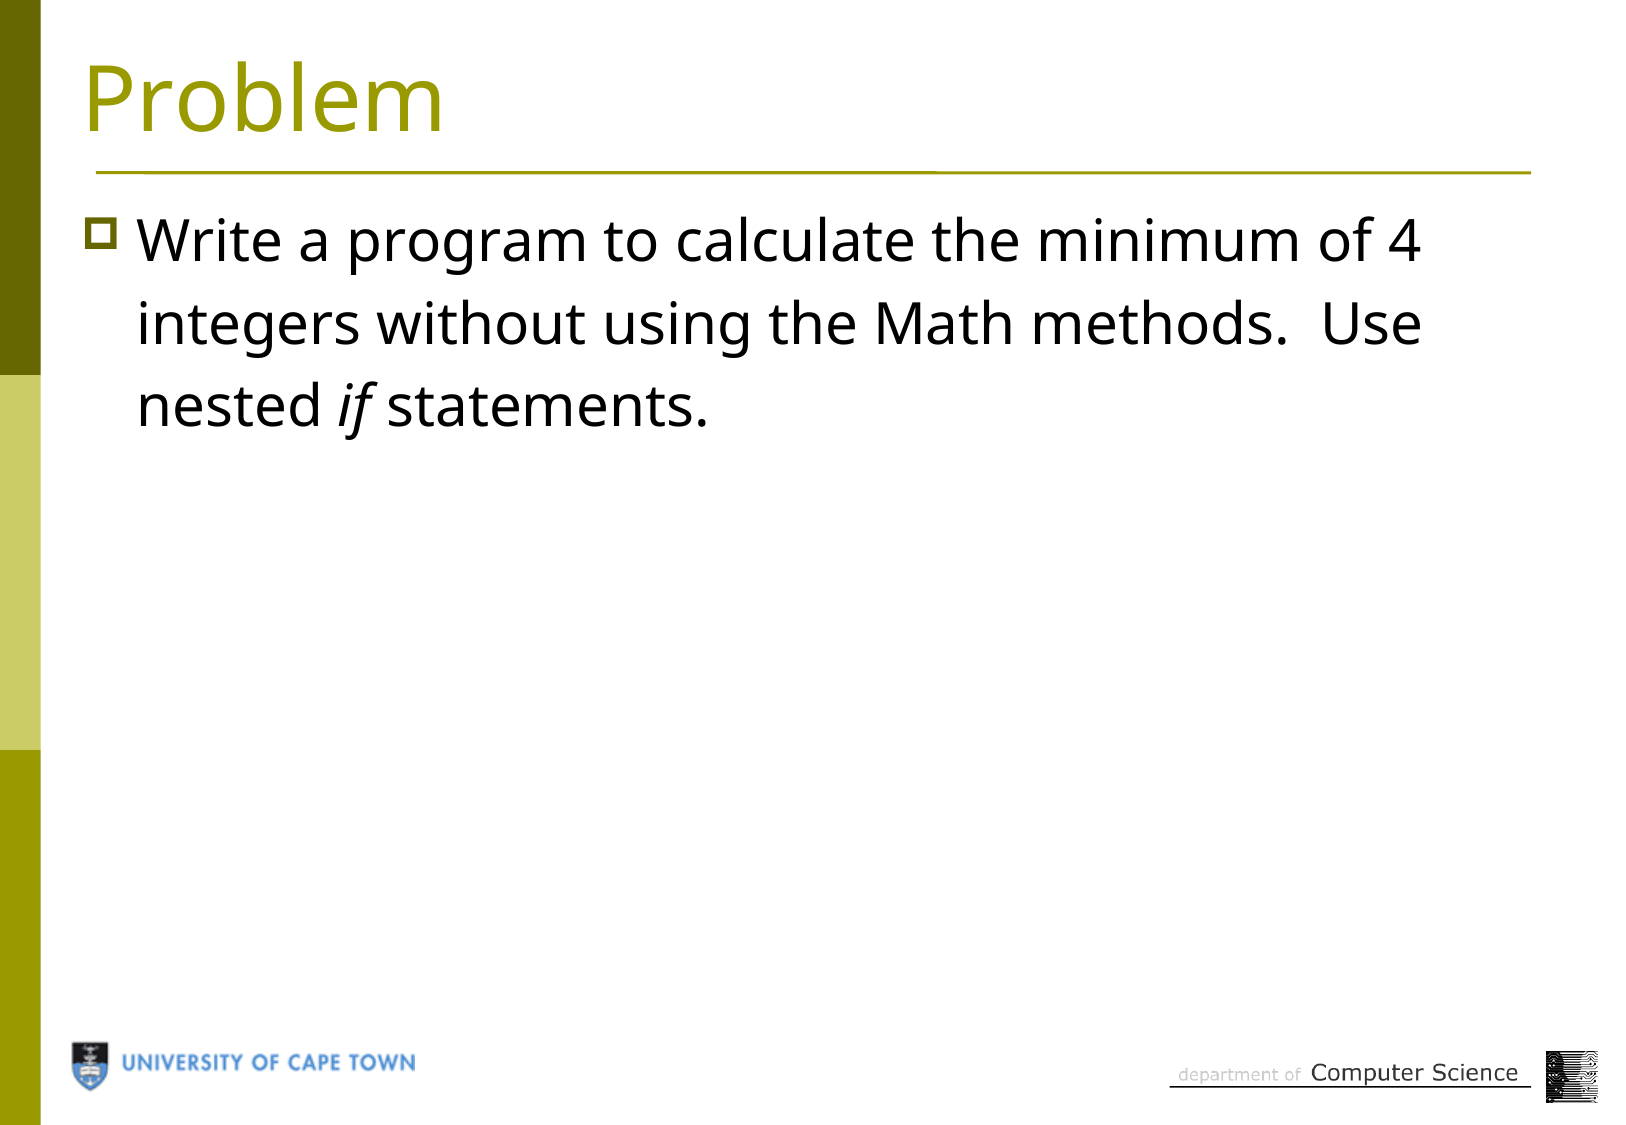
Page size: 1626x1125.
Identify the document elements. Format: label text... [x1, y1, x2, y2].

picture [1169, 1043, 1532, 1091]
picture [61, 1024, 415, 1103]
title Problem [81, 36, 1543, 165]
list Write a program to calculate the minimum of 4 integers without using the Math methods. Use nested if statements. [81, 196, 1543, 991]
picture [1546, 1051, 1598, 1103]
